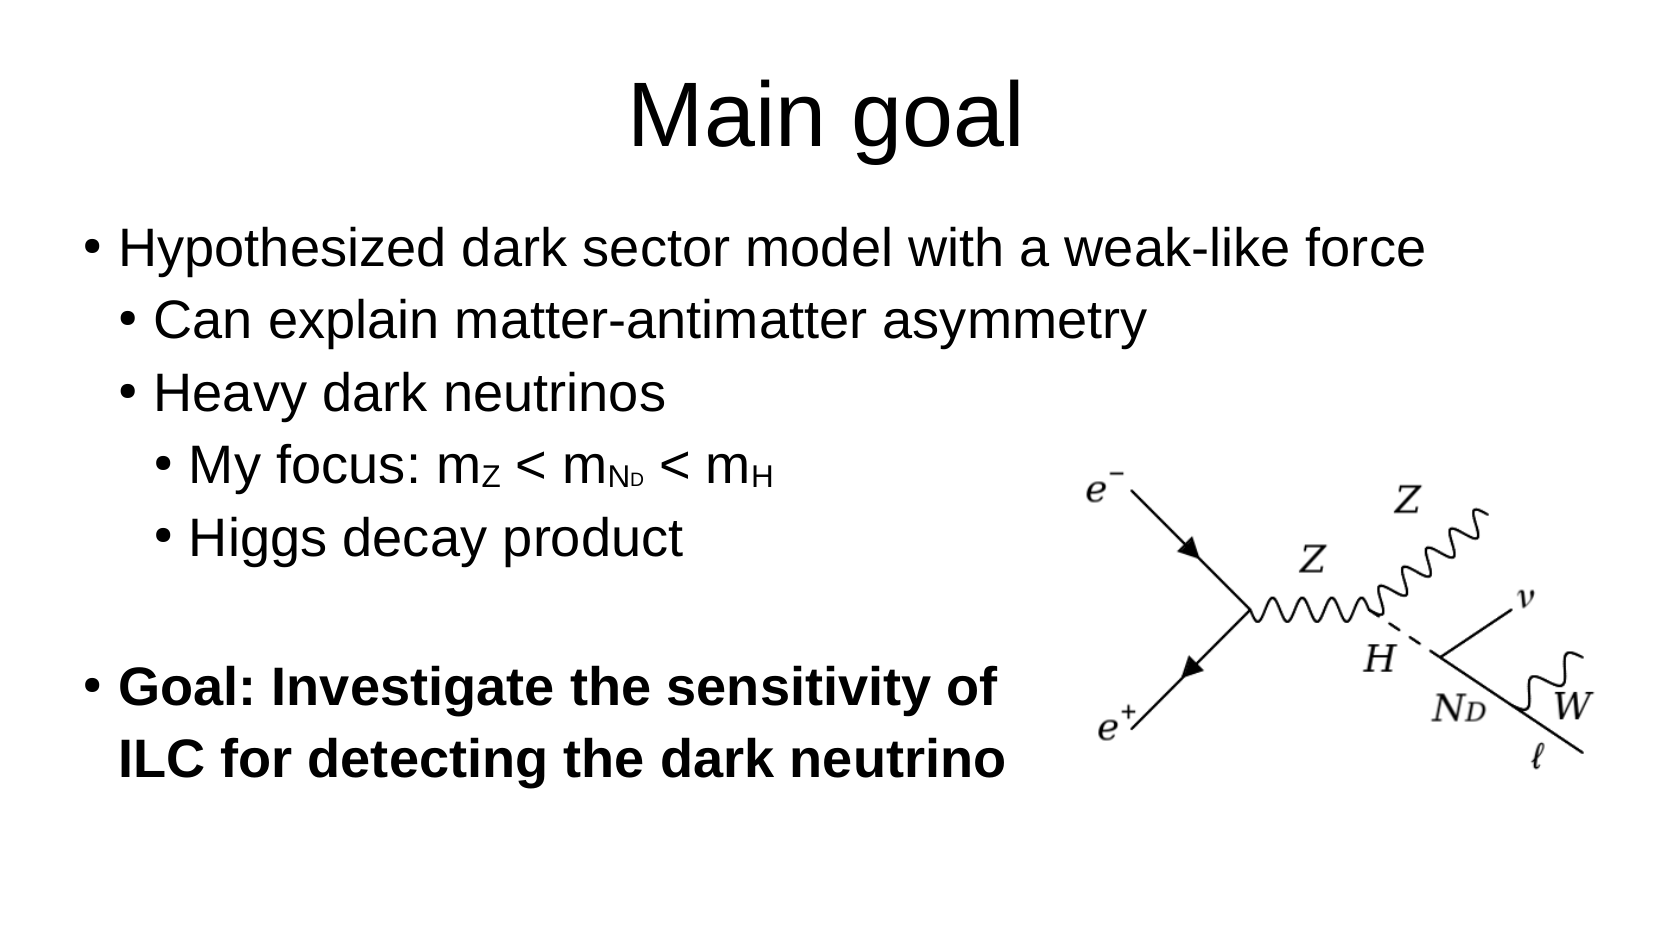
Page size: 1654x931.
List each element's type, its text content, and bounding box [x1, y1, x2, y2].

subtitle Hypothesized dark sector model with a weak-like force Can explain matter-antimatter asymmetry Heavy dark neutrinos My focus: mZ < mND < mH Higgs decay product Goal: Investigate the sensitivity of ILC for detecting the dark neutrino [82, 217, 1571, 790]
title Main goal [82, 37, 1571, 193]
picture [1057, 442, 1623, 798]
